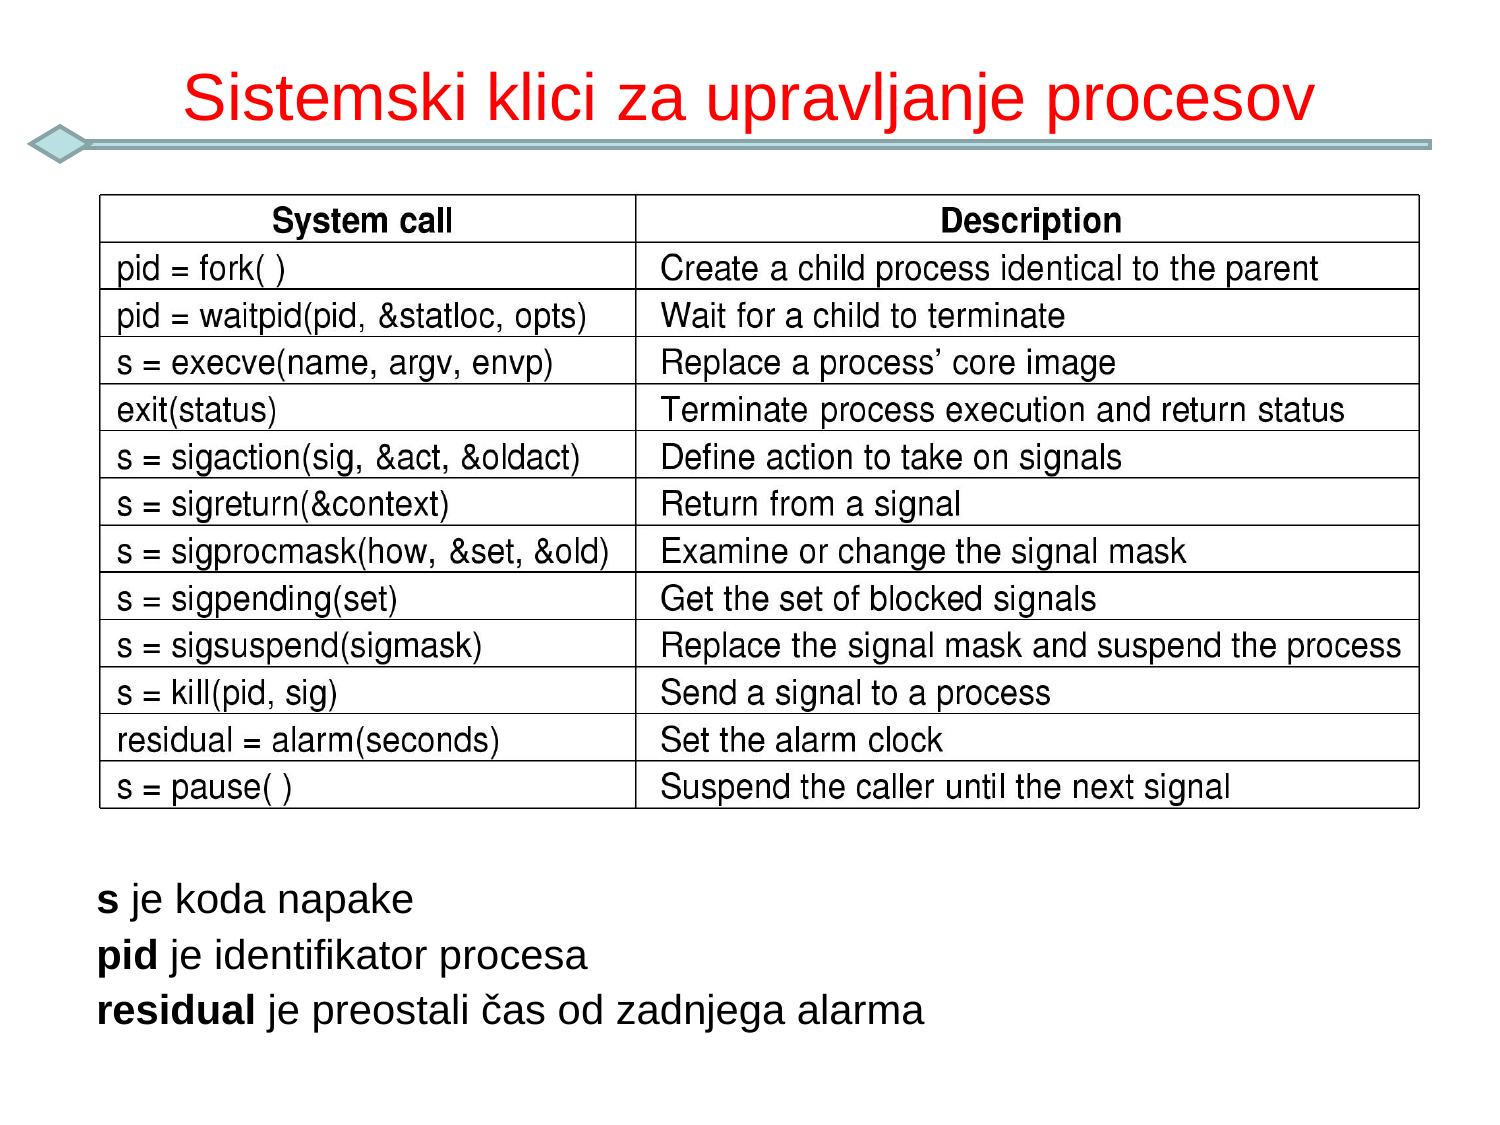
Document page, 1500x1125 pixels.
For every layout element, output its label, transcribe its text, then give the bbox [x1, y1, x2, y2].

list s je koda napake pid je identifikator procesa residual je preostali čas od zadnjega alarma [81, 870, 1419, 1101]
title Sistemski klici za upravljanje procesov [0, 0, 1500, 188]
picture [97, 179, 1424, 810]
